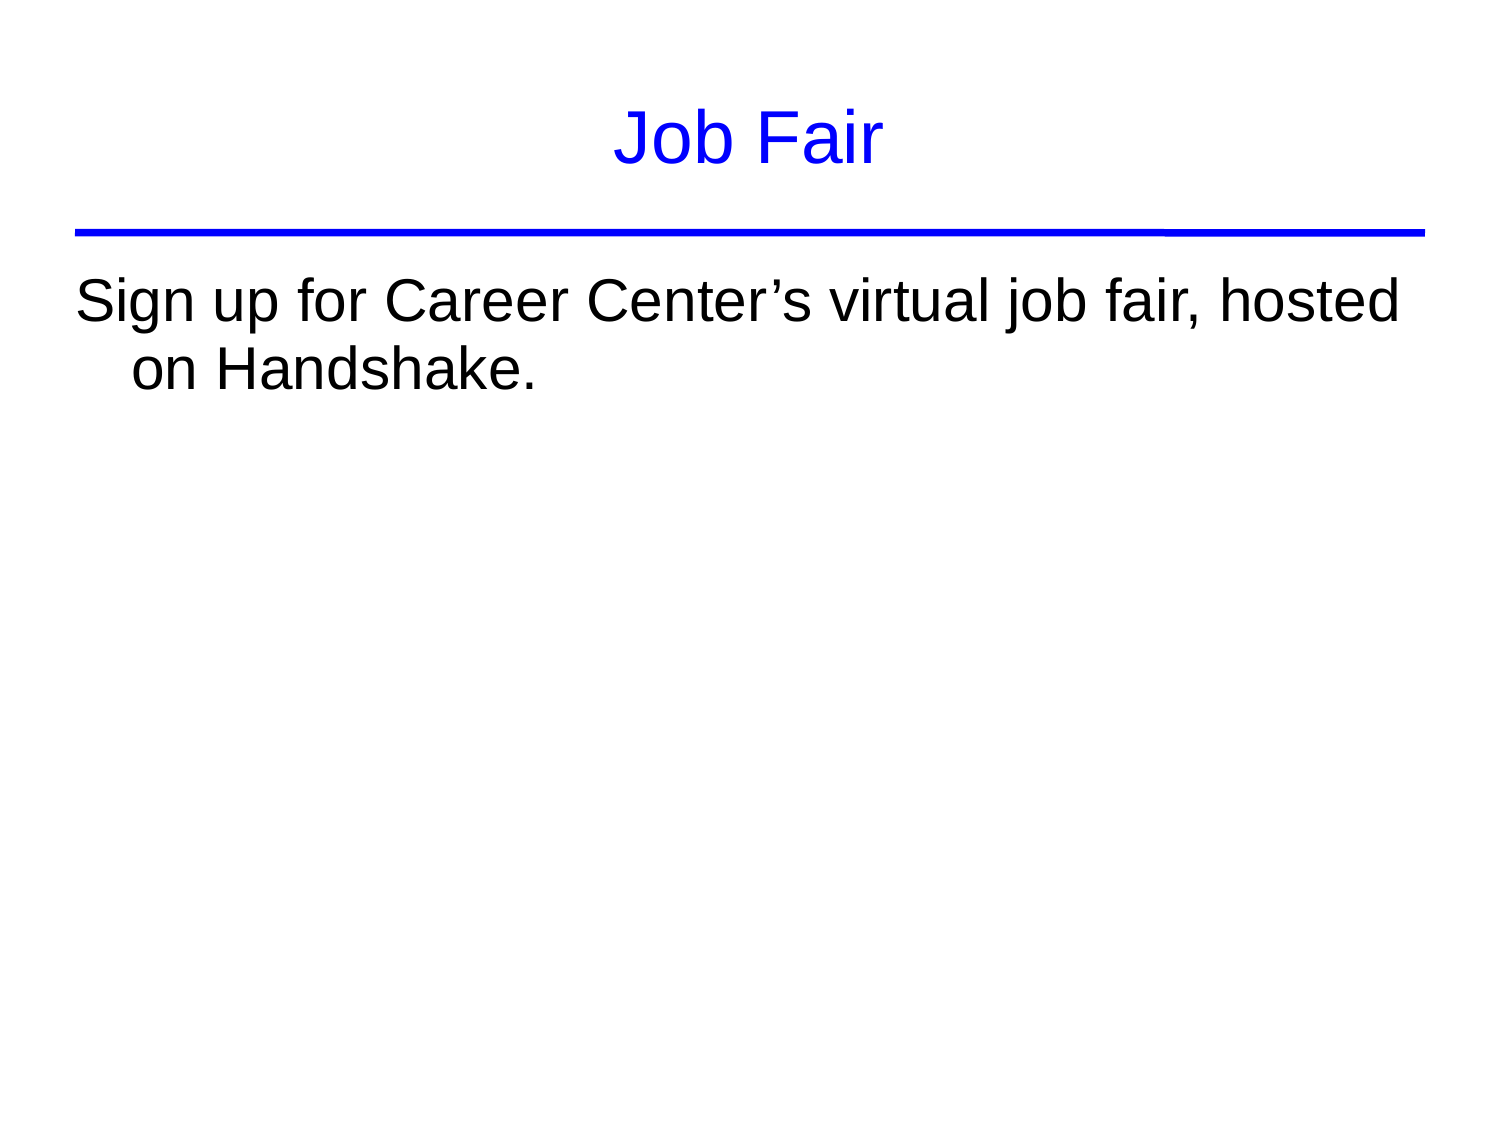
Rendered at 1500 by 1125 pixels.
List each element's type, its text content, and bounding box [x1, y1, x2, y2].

title Job Fair [74, 44, 1425, 232]
list Sign up for Career Center’s virtual job fair, hosted on Handshake. [74, 263, 1425, 915]
